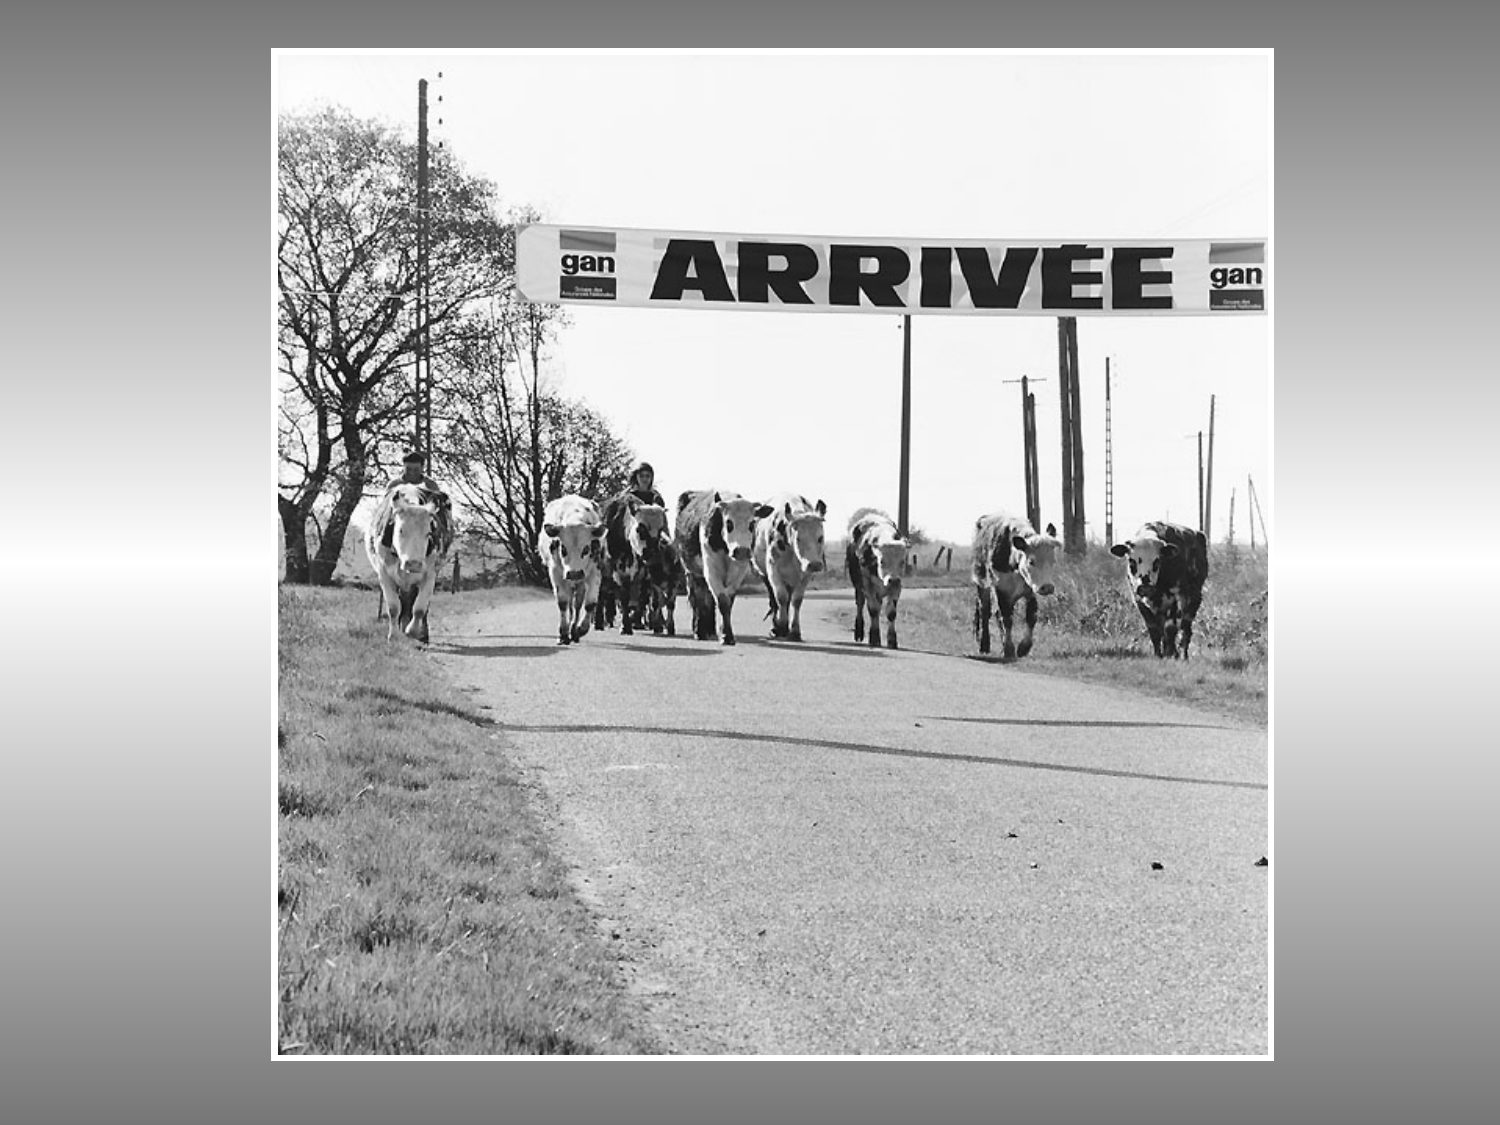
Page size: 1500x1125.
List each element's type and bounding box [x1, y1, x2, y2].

picture [277, 54, 1269, 1055]
